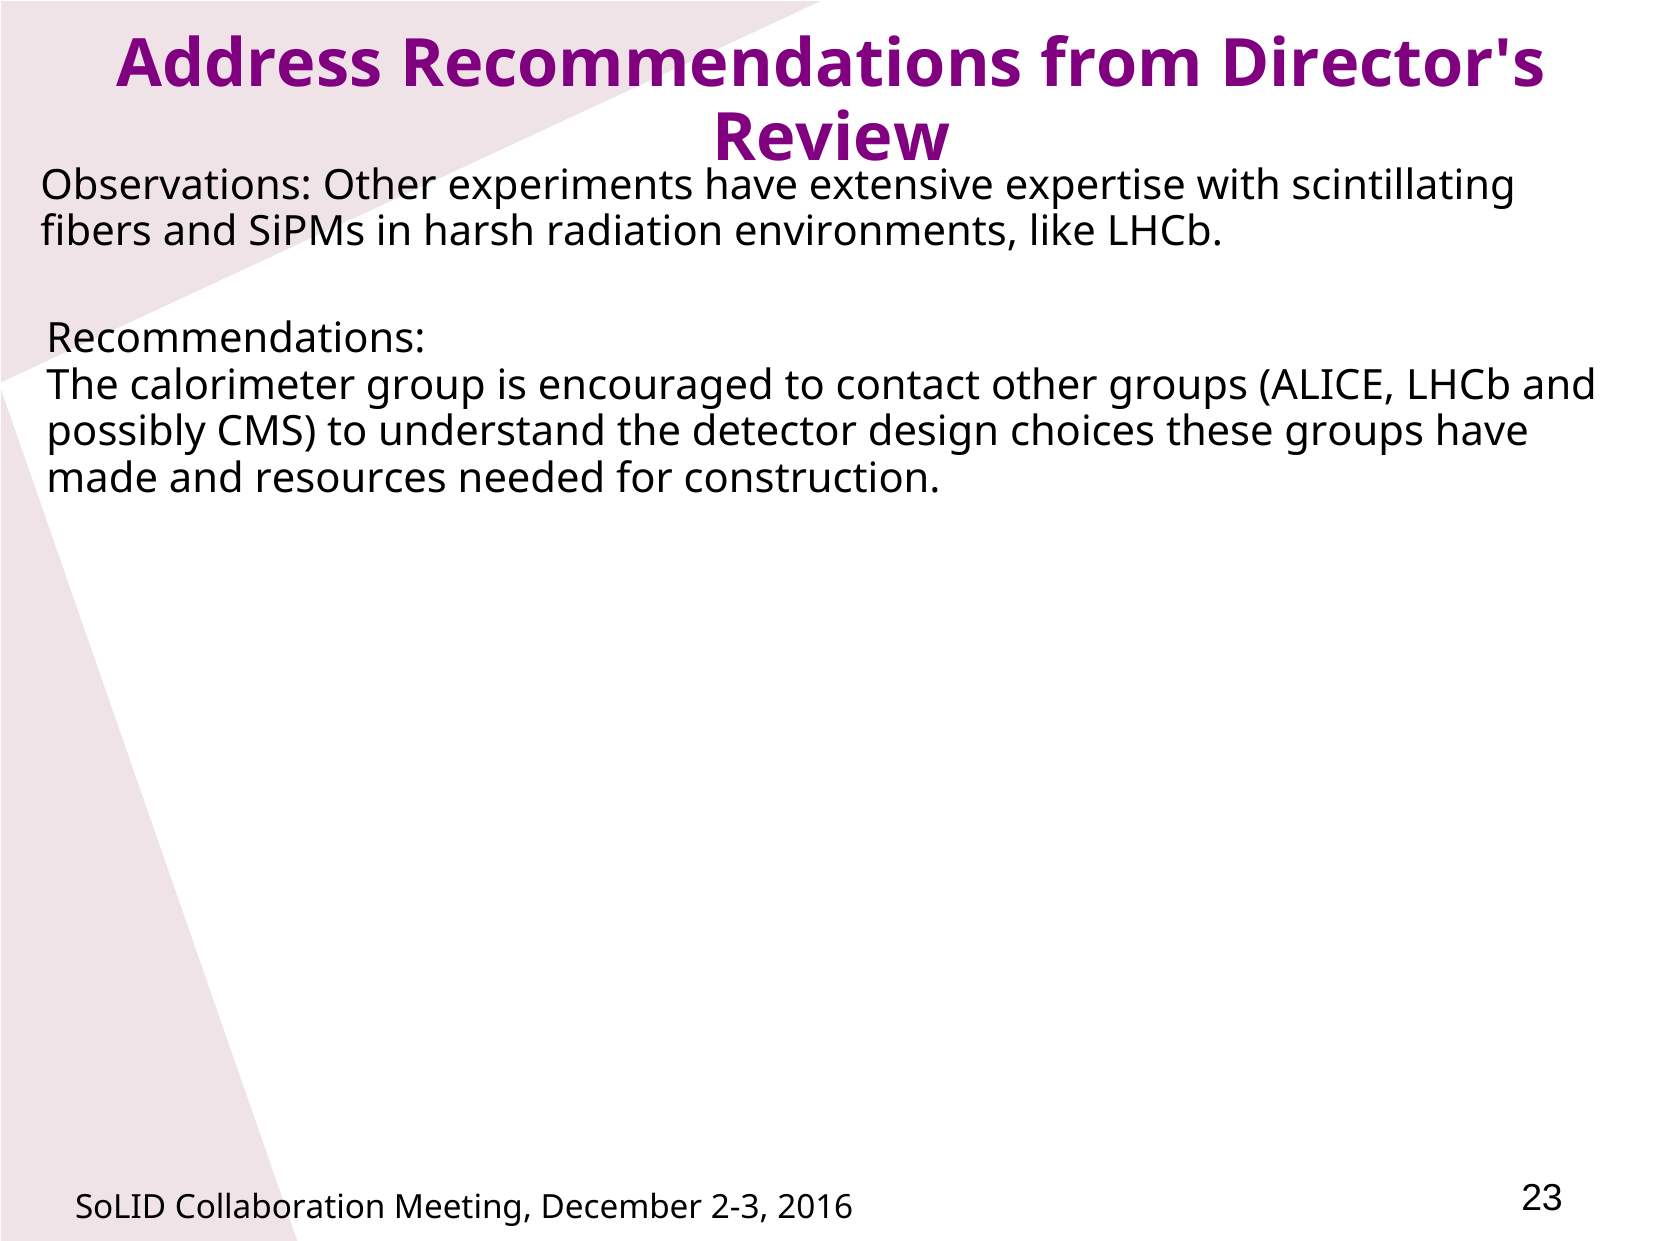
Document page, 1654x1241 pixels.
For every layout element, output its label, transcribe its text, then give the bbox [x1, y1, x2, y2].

text_box Recommendations: The calorimeter group is encouraged to contact other groups (ALICE, LHCb and possibly CMS) to understand the detector design choices these groups have made and resources needed for construction. [31, 308, 1613, 606]
title Address Recommendations from Director's Review [0, 19, 1653, 158]
text_box Observations: Other experiments have extensive expertise with scintillating fibers and SiPMs in harsh radiation environments, like LHCb. [25, 158, 1641, 267]
